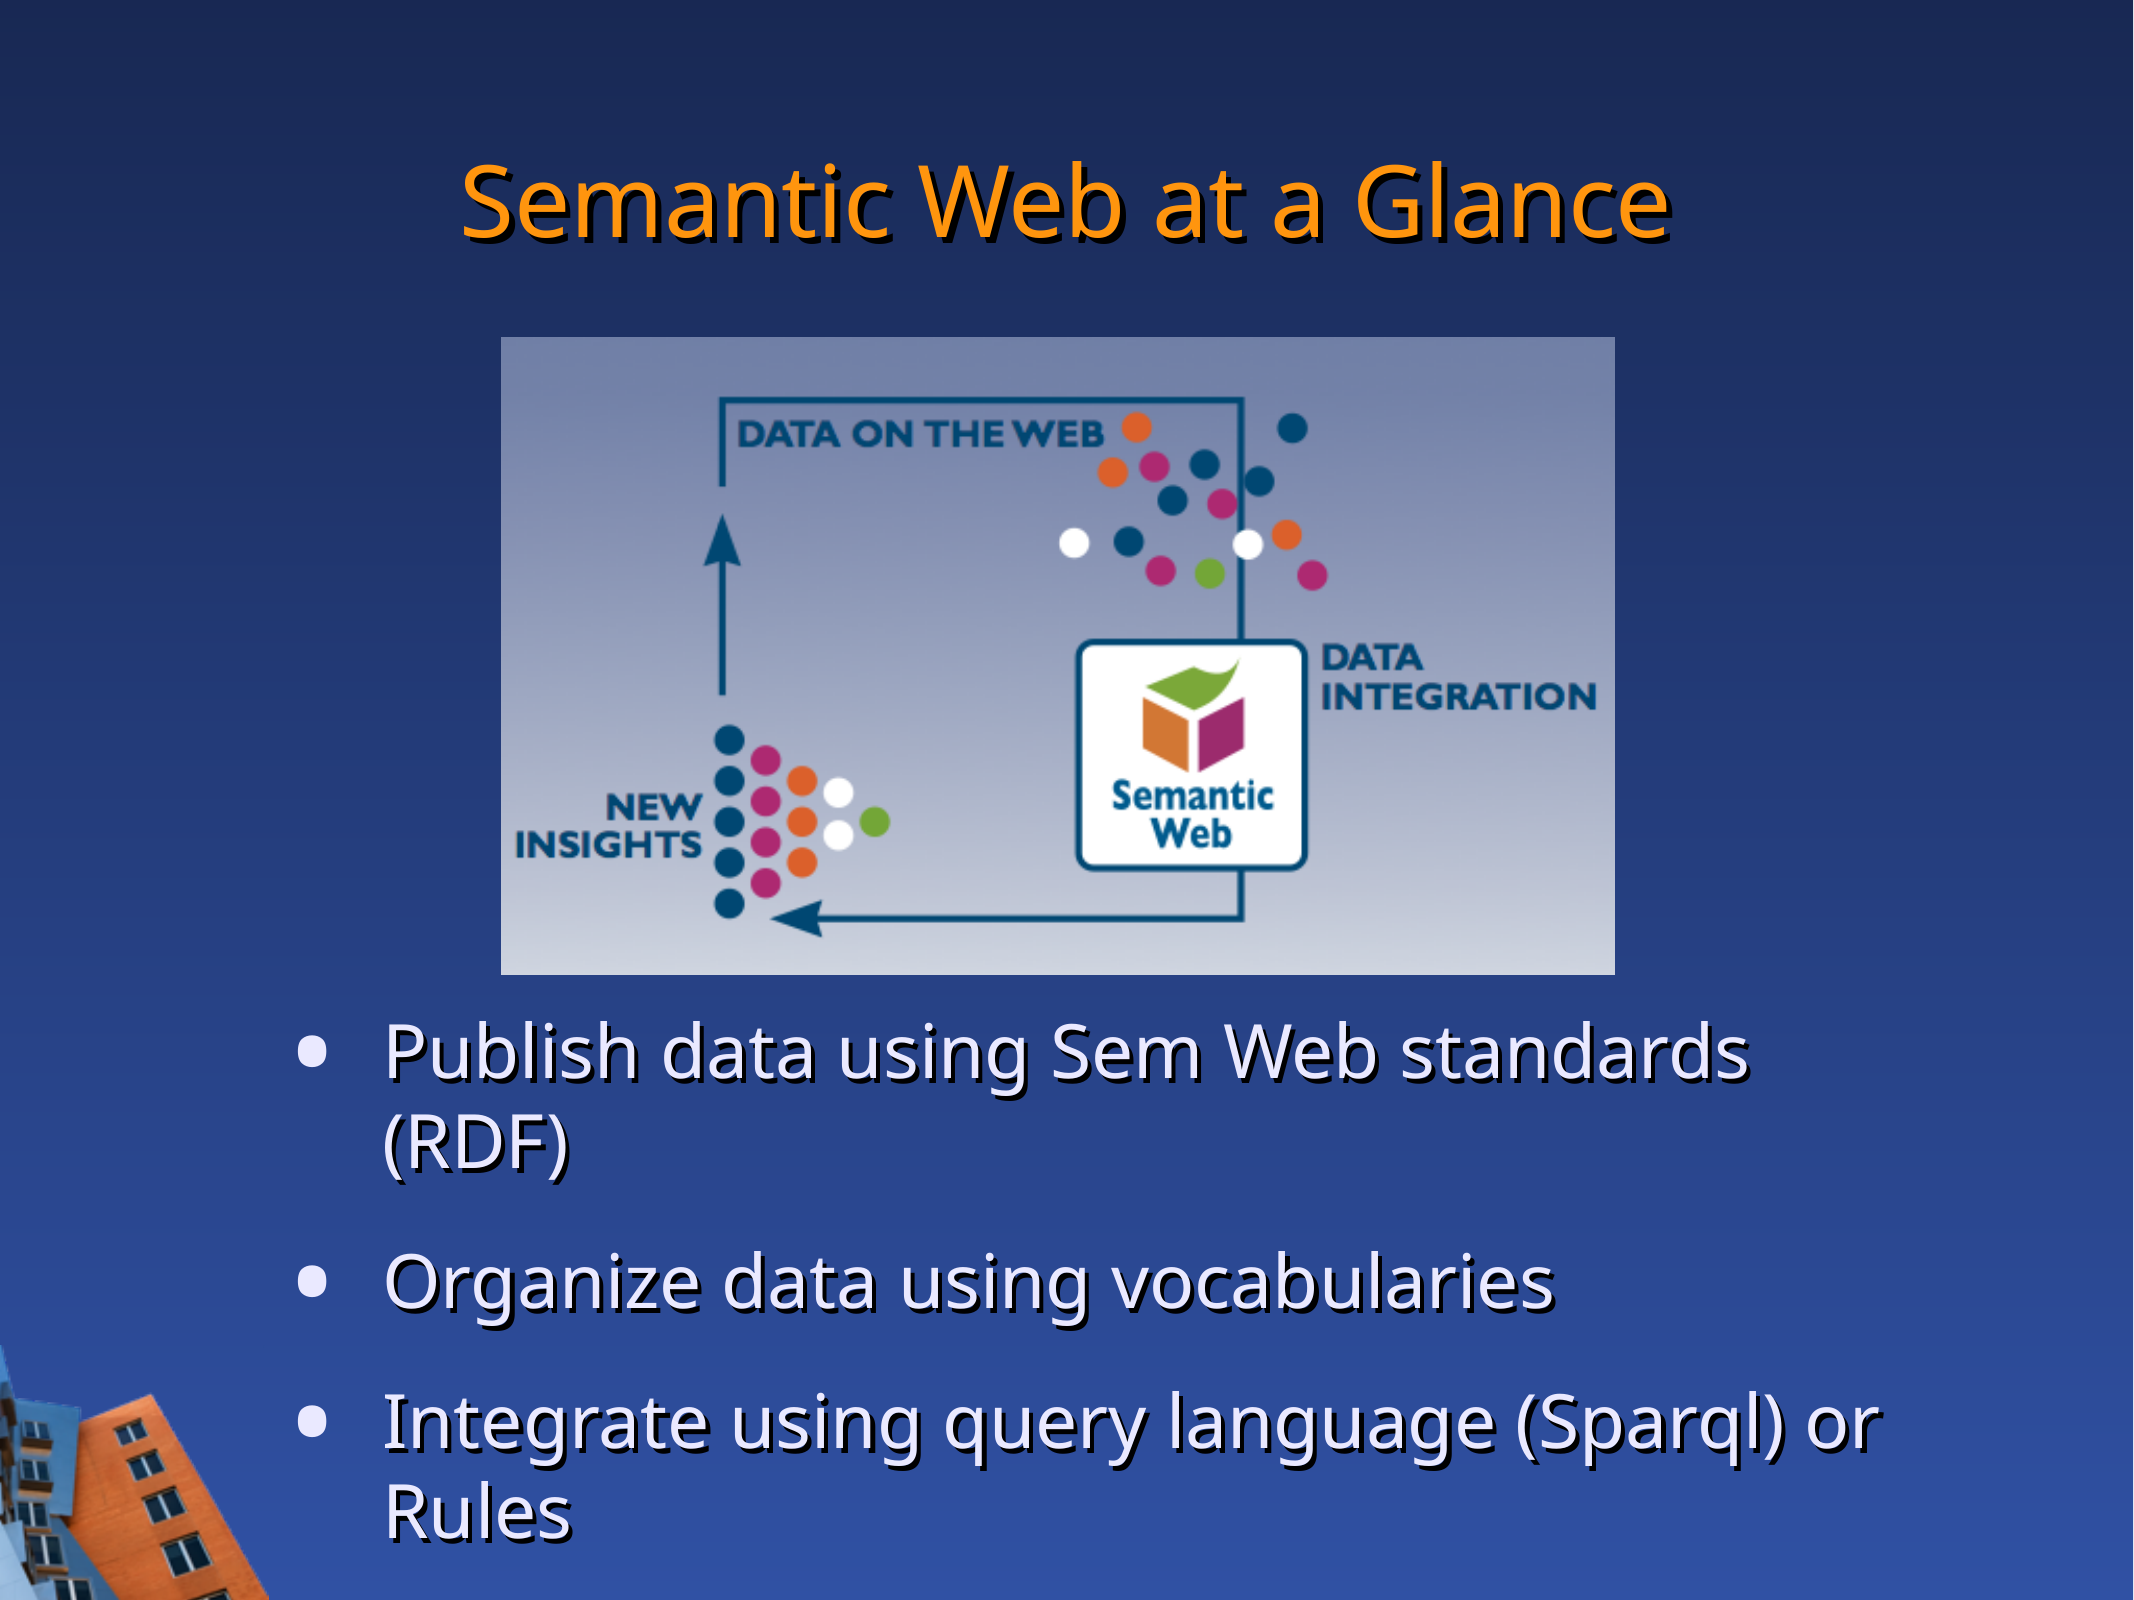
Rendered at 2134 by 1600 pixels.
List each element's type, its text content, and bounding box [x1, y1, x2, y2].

list Publish data using Sem Web standards (RDF) Organize data using vocabularies Integrate using query language (Sparql) or Rules [236, 1003, 1949, 1477]
picture [0, 1345, 269, 1600]
title Semantic Web at a Glance [106, 63, 2027, 331]
picture [501, 337, 1615, 975]
